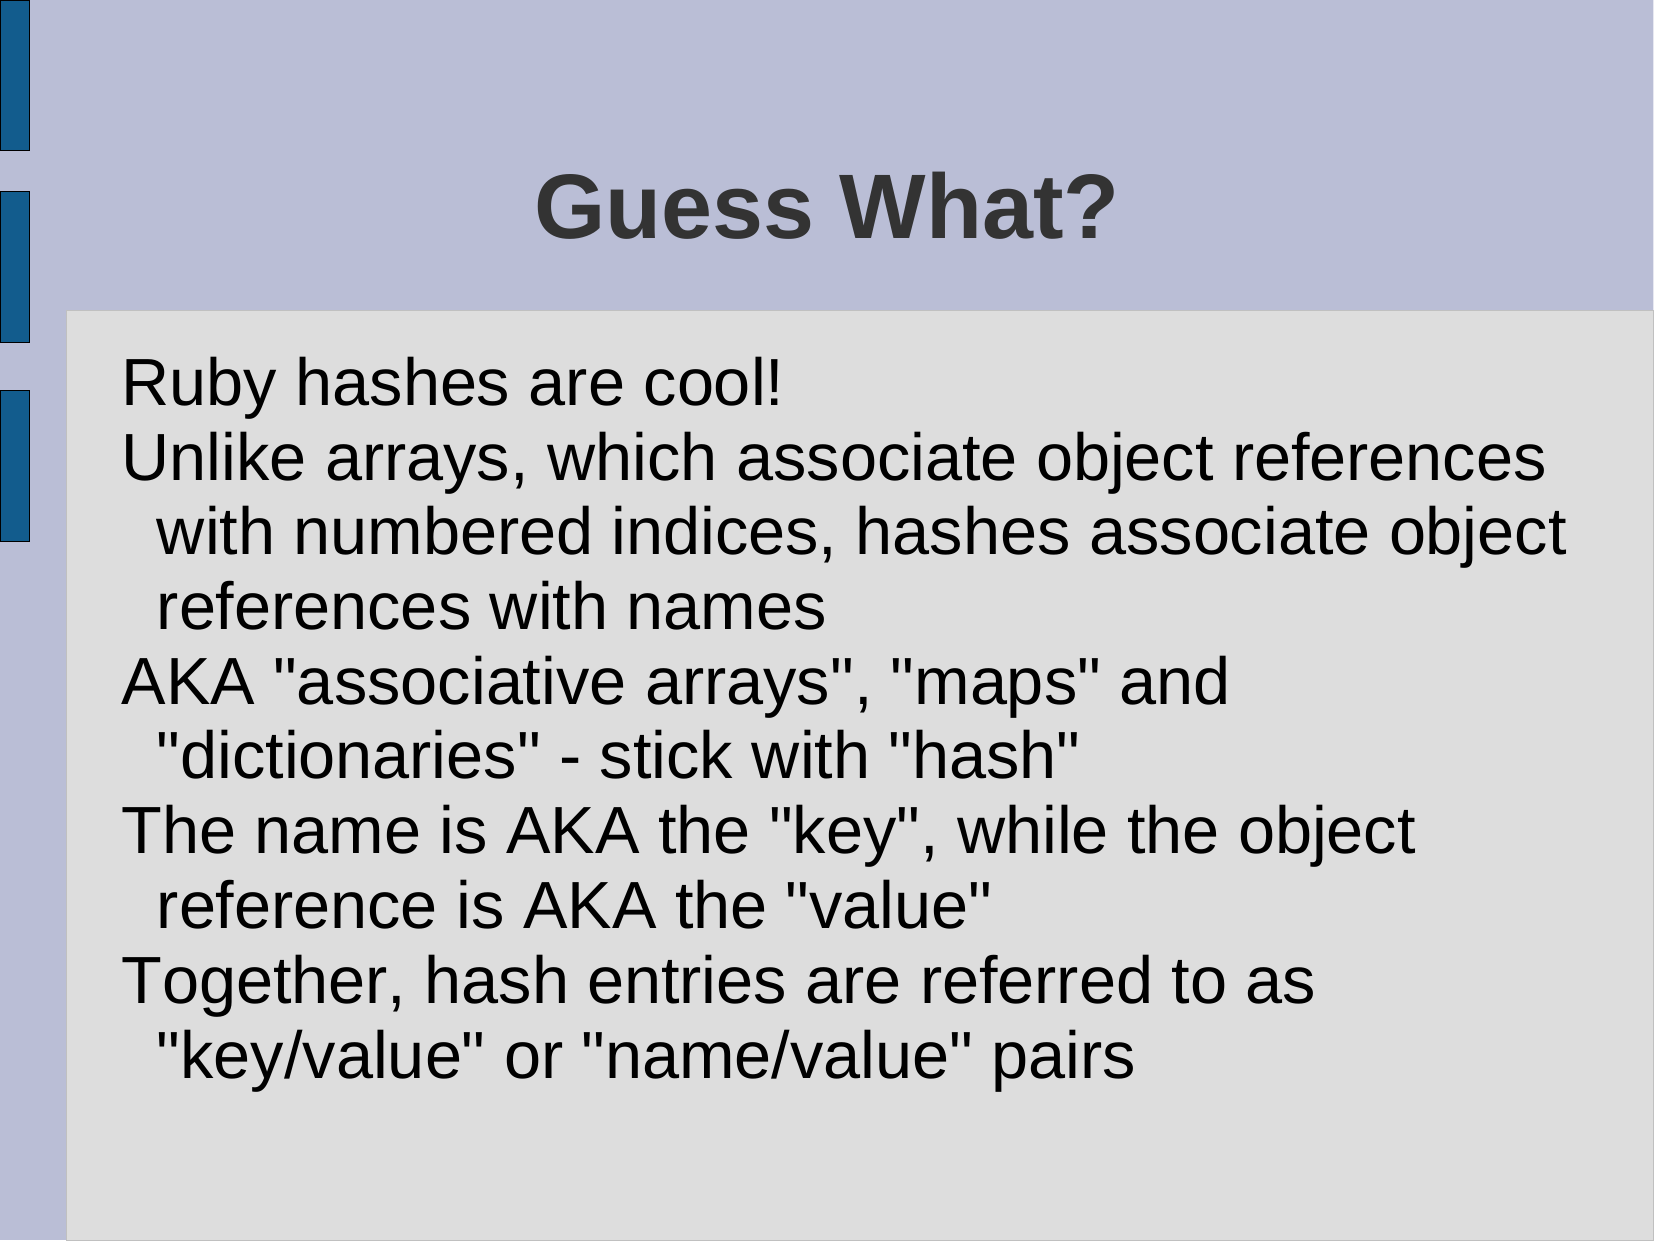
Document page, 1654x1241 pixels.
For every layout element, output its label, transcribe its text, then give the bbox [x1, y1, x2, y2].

list Ruby hashes are cool! Unlike arrays, which associate object references with numbered indices, hashes associate object references with names AKA "associative arrays", "maps" and "dictionaries" - stick with "hash" The name is AKA the "key", while the object reference is AKA the "value" Together, hash entries are referred to as "key/value" or "name/value" pairs [121, 344, 1619, 1176]
title Guess What? [121, 102, 1534, 311]
